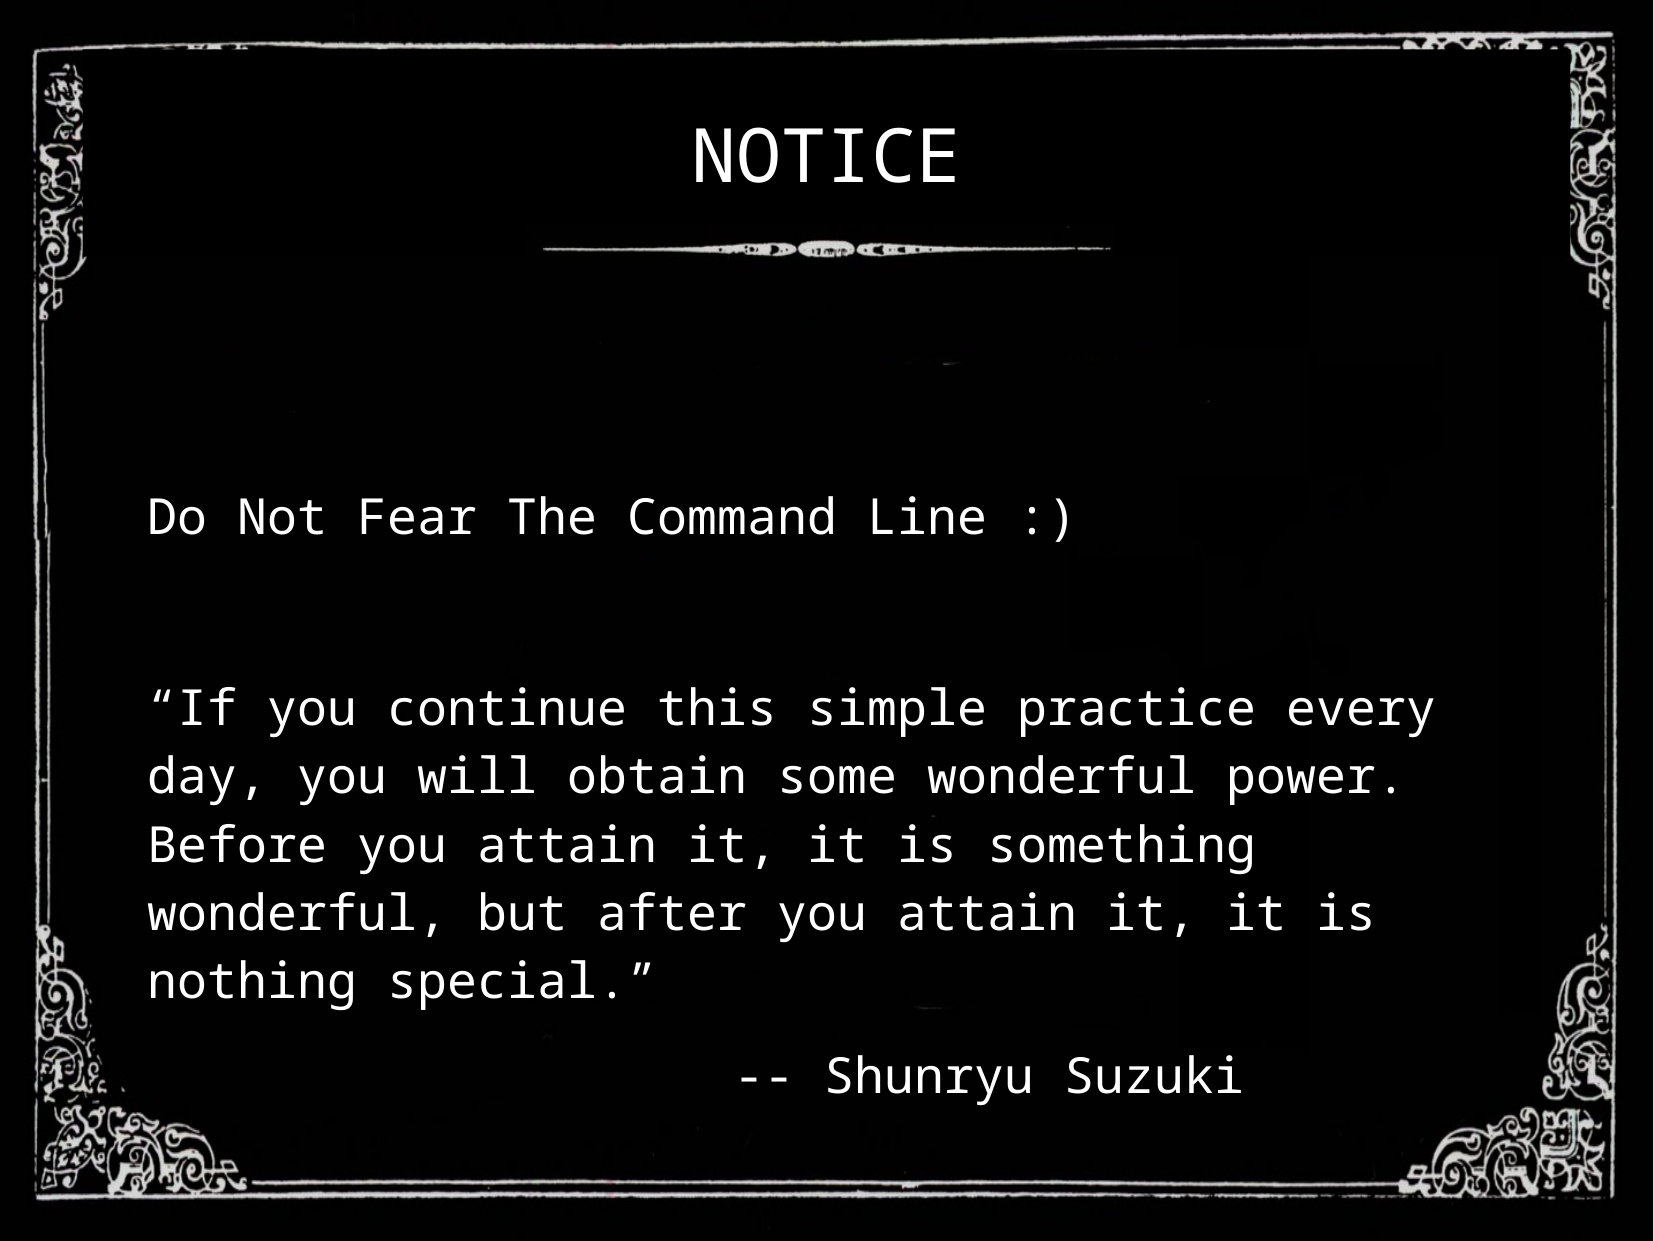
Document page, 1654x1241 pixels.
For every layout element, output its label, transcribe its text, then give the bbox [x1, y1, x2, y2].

picture [0, 0, 1654, 1241]
title NOTICE [82, 49, 1571, 257]
list Do Not Fear The Command Line :) “If you continue this simple practice every day, you will obtain some wonderful power. Before you attain it, it is something wonderful, but after you attain it, it is nothing special.” -- Shunryu Suzuki [82, 290, 1501, 1109]
